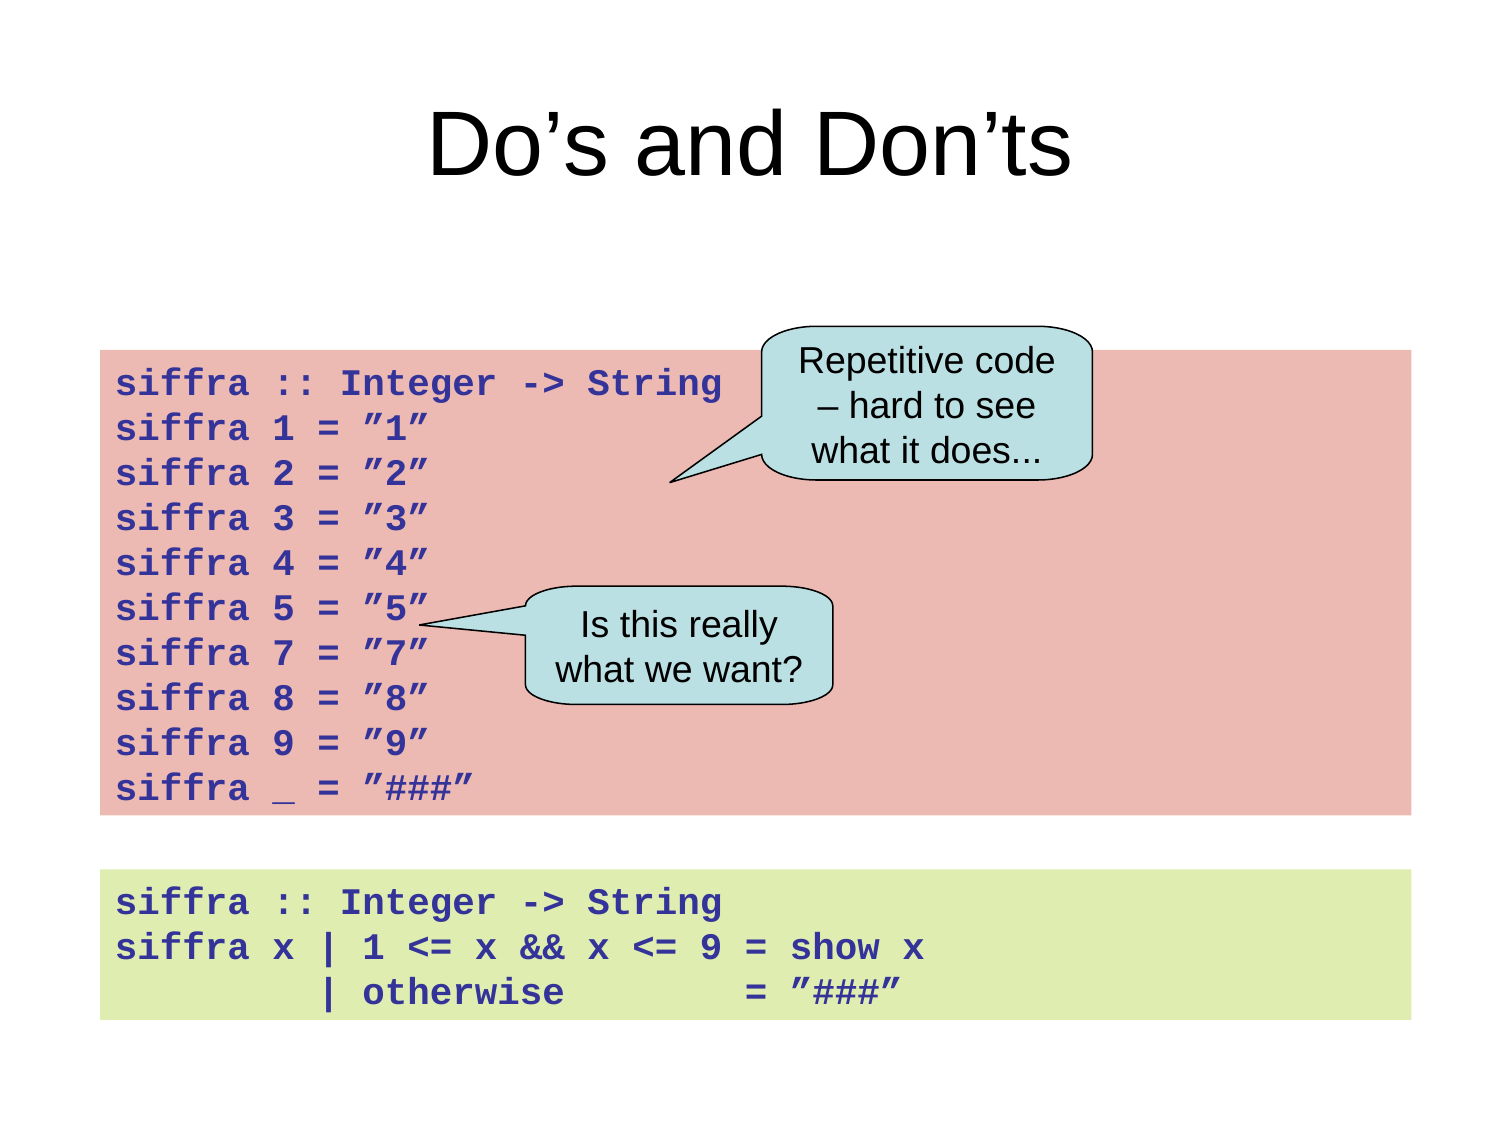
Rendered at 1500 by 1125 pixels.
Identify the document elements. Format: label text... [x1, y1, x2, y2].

text_box Repetitive code – hard to see what it does... [669, 326, 1093, 483]
title Do’s and Don’ts [75, 45, 1426, 233]
text_box siffra :: Integer -> String siffra x | 1 <= x && x <= 9 = show x | otherwise = ”###” [100, 869, 1412, 1020]
text_box siffra :: Integer -> String siffra 1 = ”1” siffra 2 = ”2” siffra 3 = ”3” siffra 4 = ”4” siffra 5 = ”5” siffra 7 = ”7” siffra 8 = ”8” siffra 9 = ”9” siffra _ = ”###” [100, 349, 1412, 816]
text_box Is this really what we want? [419, 586, 833, 705]
